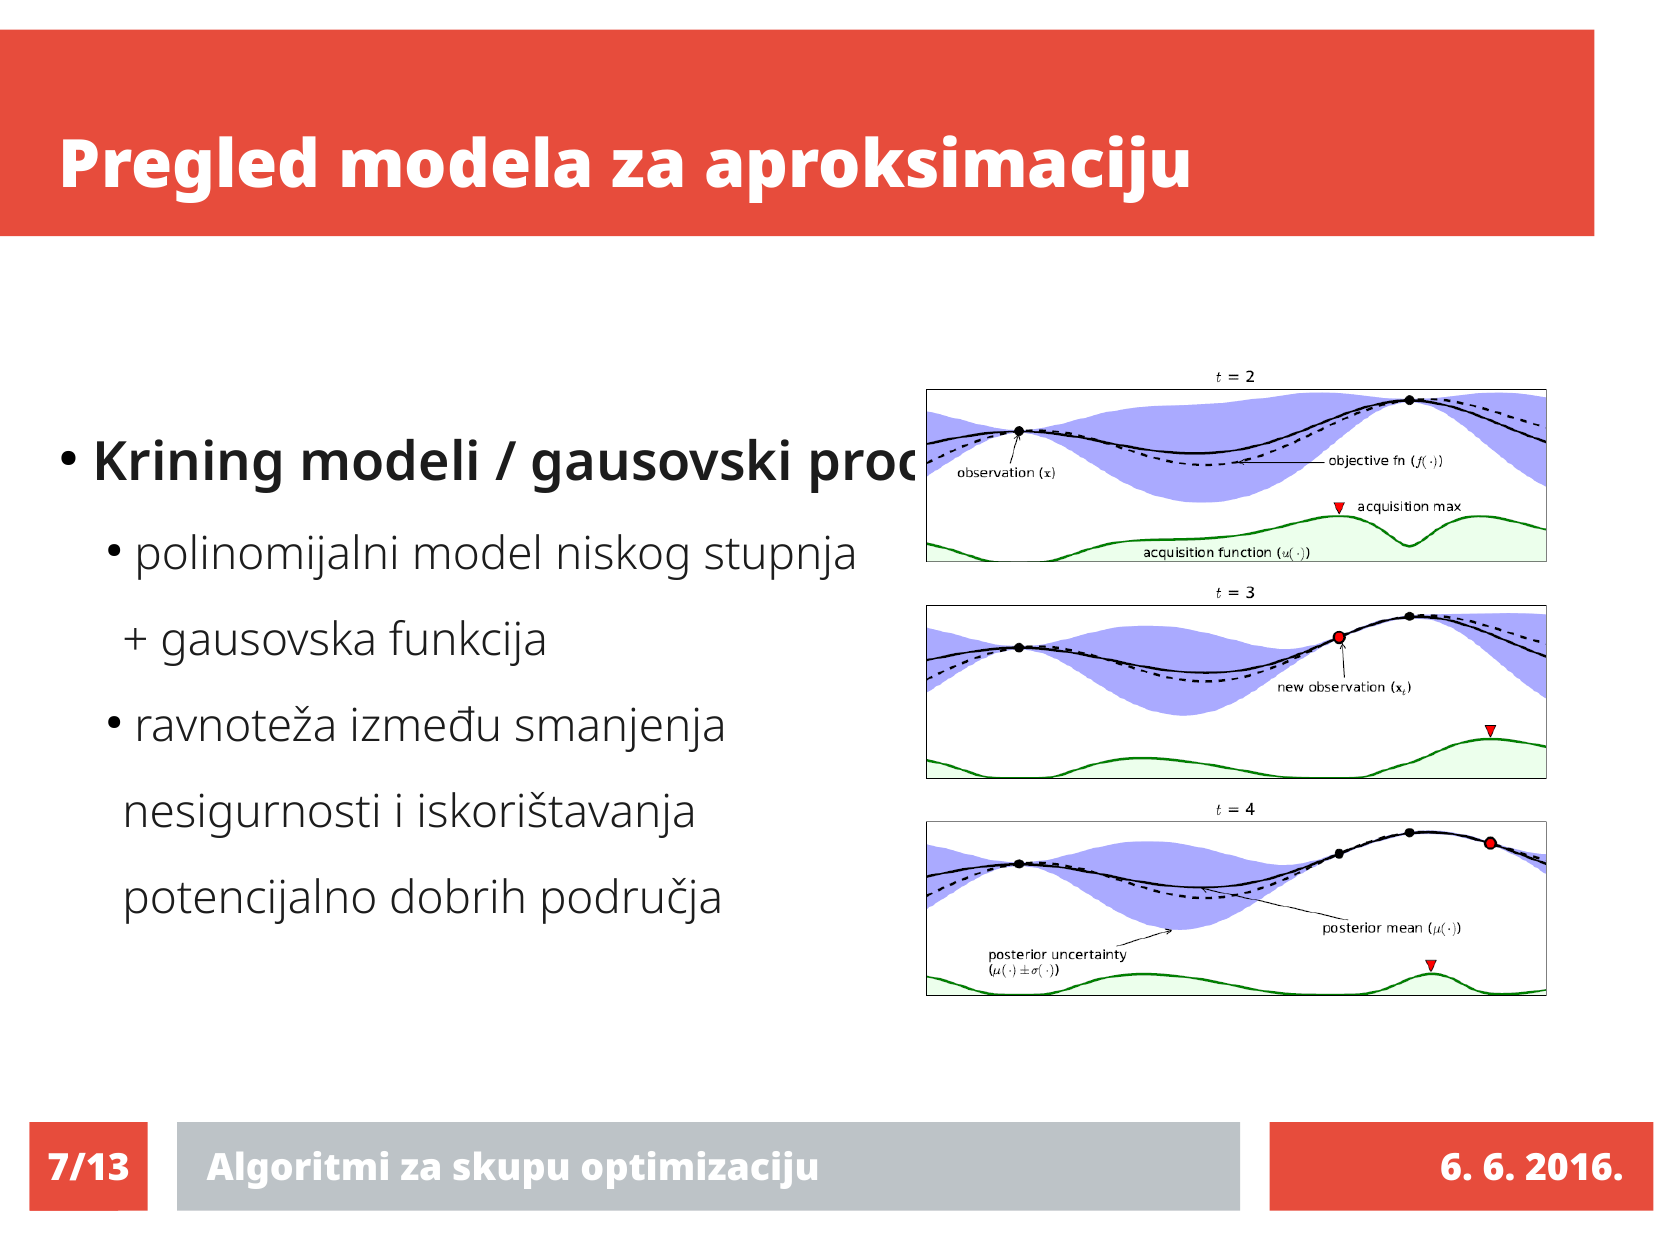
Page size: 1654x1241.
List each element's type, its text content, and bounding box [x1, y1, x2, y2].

list Krining modeli / gausovski procesi polinomijalni model niskog stupnja + gausovska funkcija ravnoteža između smanjenja nesigurnosti i iskorištavanja potencijalno dobrih područja [59, 324, 1565, 1093]
title Pregled modela za aproksimaciju [59, 59, 1595, 207]
picture [915, 353, 1553, 1004]
